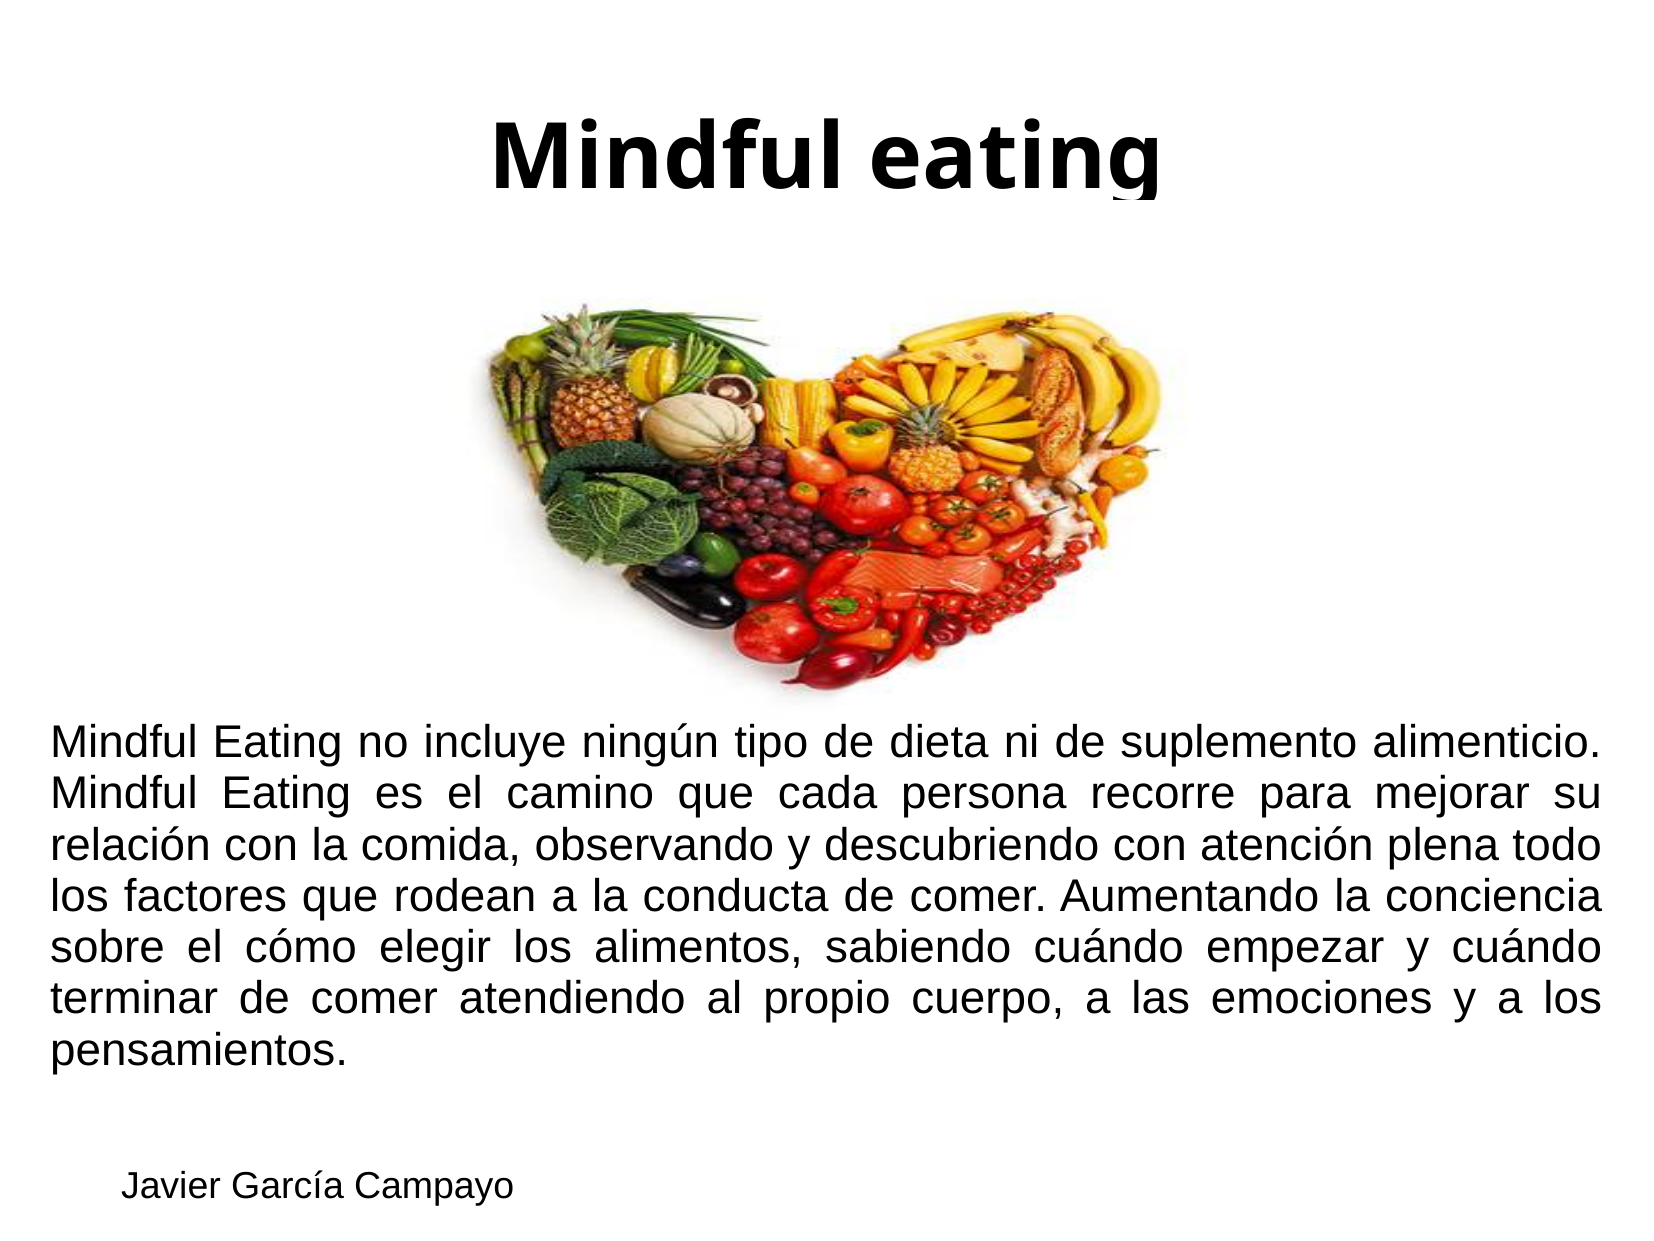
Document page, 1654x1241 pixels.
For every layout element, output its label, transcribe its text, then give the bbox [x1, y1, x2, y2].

picture [413, 200, 1241, 708]
text_box Mindful Eating no incluye ningún tipo de dieta ni de suplemento alimenticio. Mindful Eating es el camino que cada persona recorre para mejorar su relación con la comida, observando y descubriendo con atención plena todo los factores que rodean a la conducta de comer. Aumentando la conciencia sobre el cómo elegir los alimentos, sabiendo cuándo empezar y cuándo terminar de comer atendiendo al propio cuerpo, a las emociones y a los pensamientos. [35, 708, 1619, 1083]
title Mindful eating [82, 49, 1571, 257]
text_box Javier García Campayo [106, 1157, 530, 1215]
